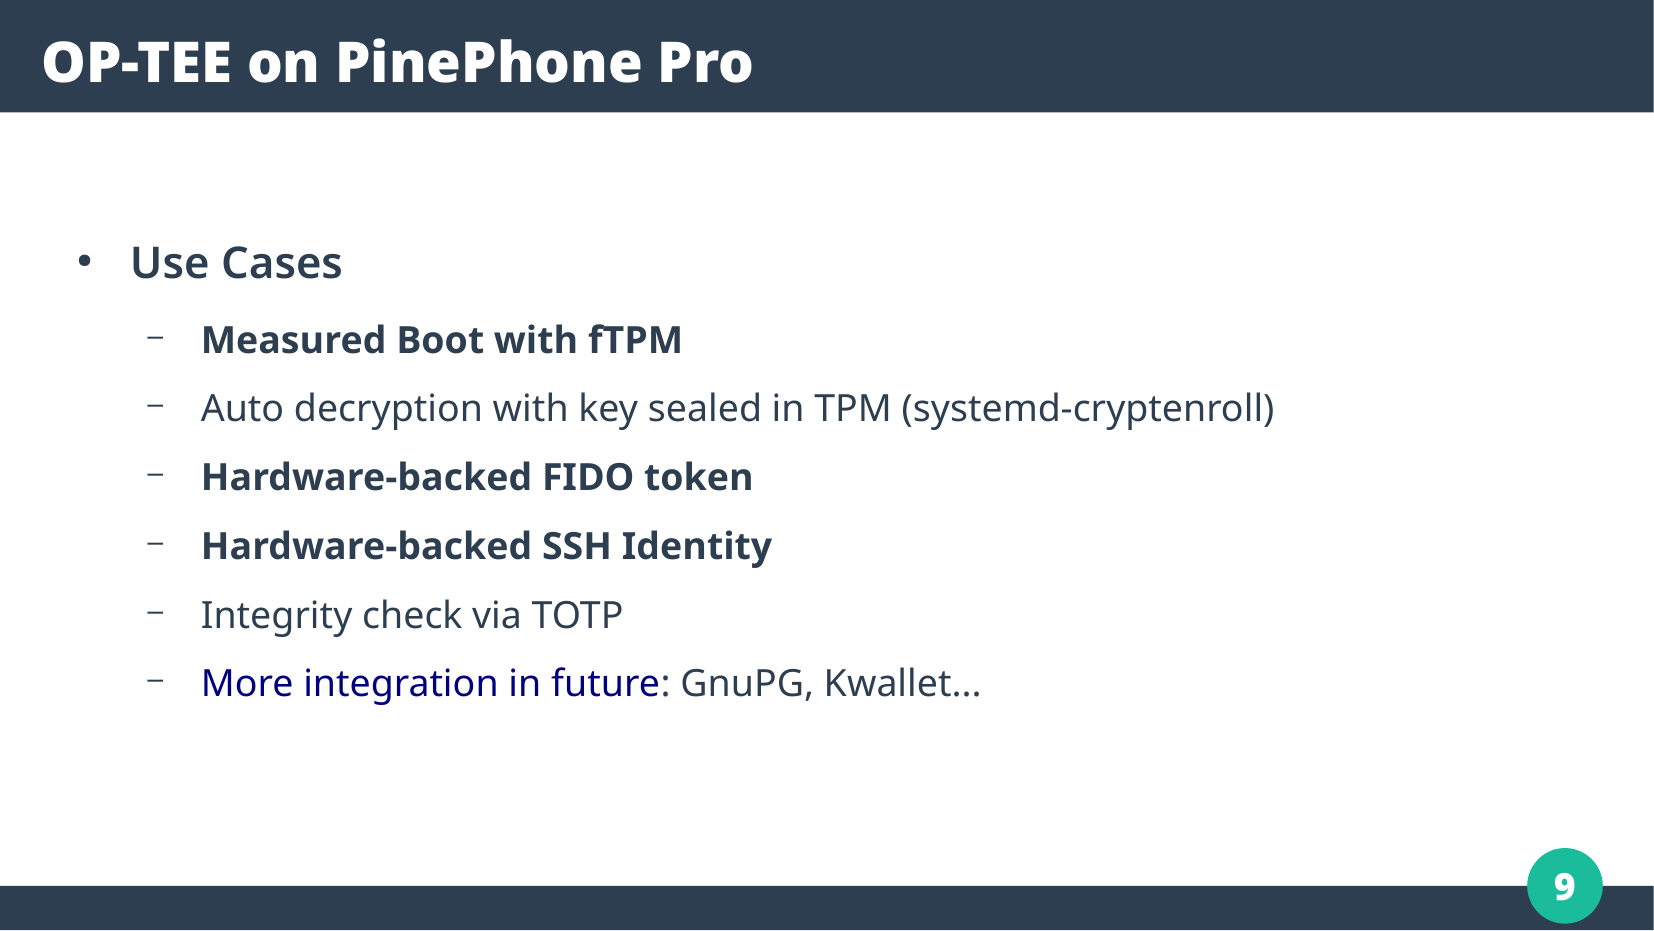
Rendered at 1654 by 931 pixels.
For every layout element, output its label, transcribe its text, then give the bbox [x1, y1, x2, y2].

list Use Cases Measured Boot with fTPM Auto decryption with key sealed in TPM (systemd-cryptenroll) Hardware-backed FIDO token Hardware-backed SSH Identity Integrity check via TOTP More integration in future: GnuPG, Kwallet... [59, 150, 1595, 771]
title OP-TEE on PinePhone Pro [41, 1, 1577, 120]
